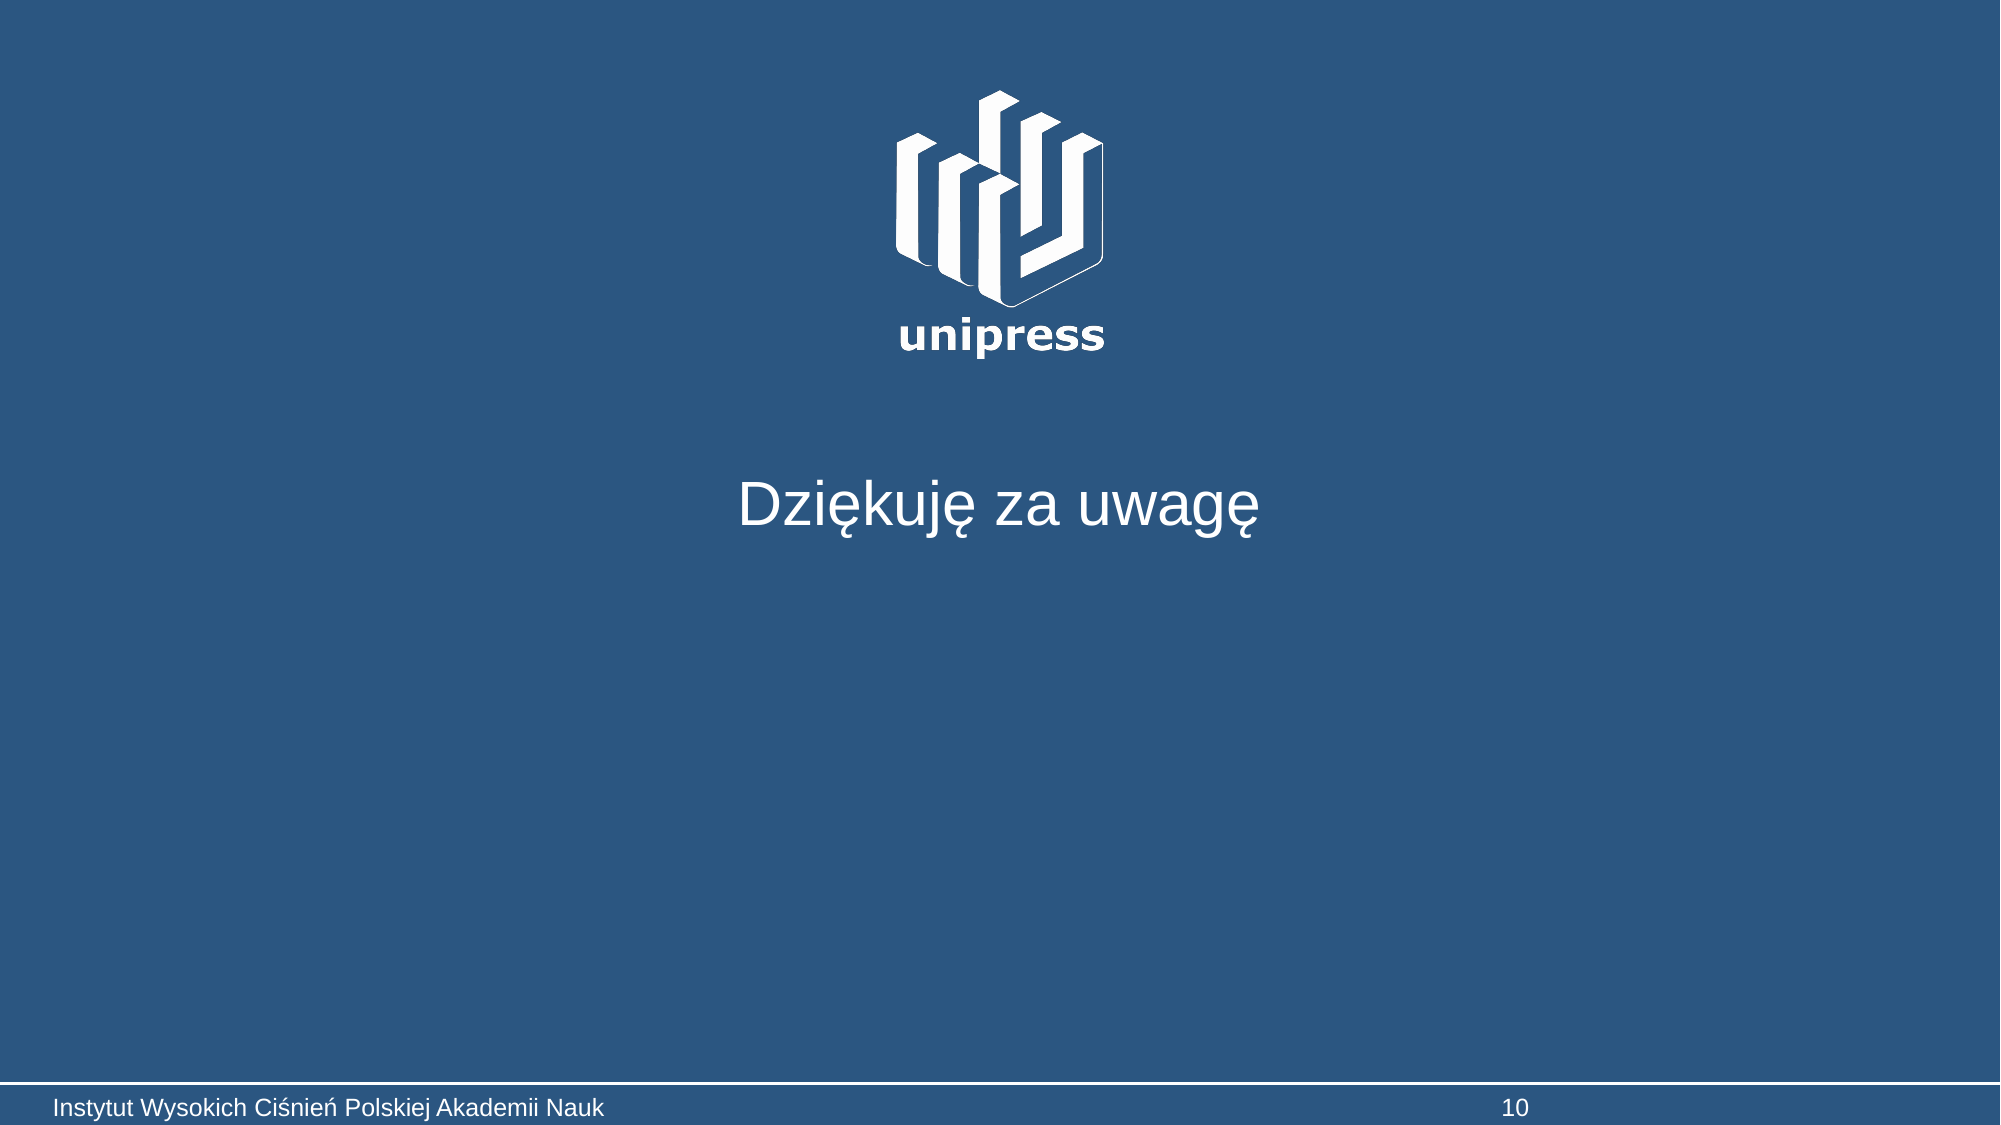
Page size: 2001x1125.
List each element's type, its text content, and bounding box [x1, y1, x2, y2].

text_box 10 [1486, 1084, 1937, 1125]
text_box [249, 345, 1750, 737]
